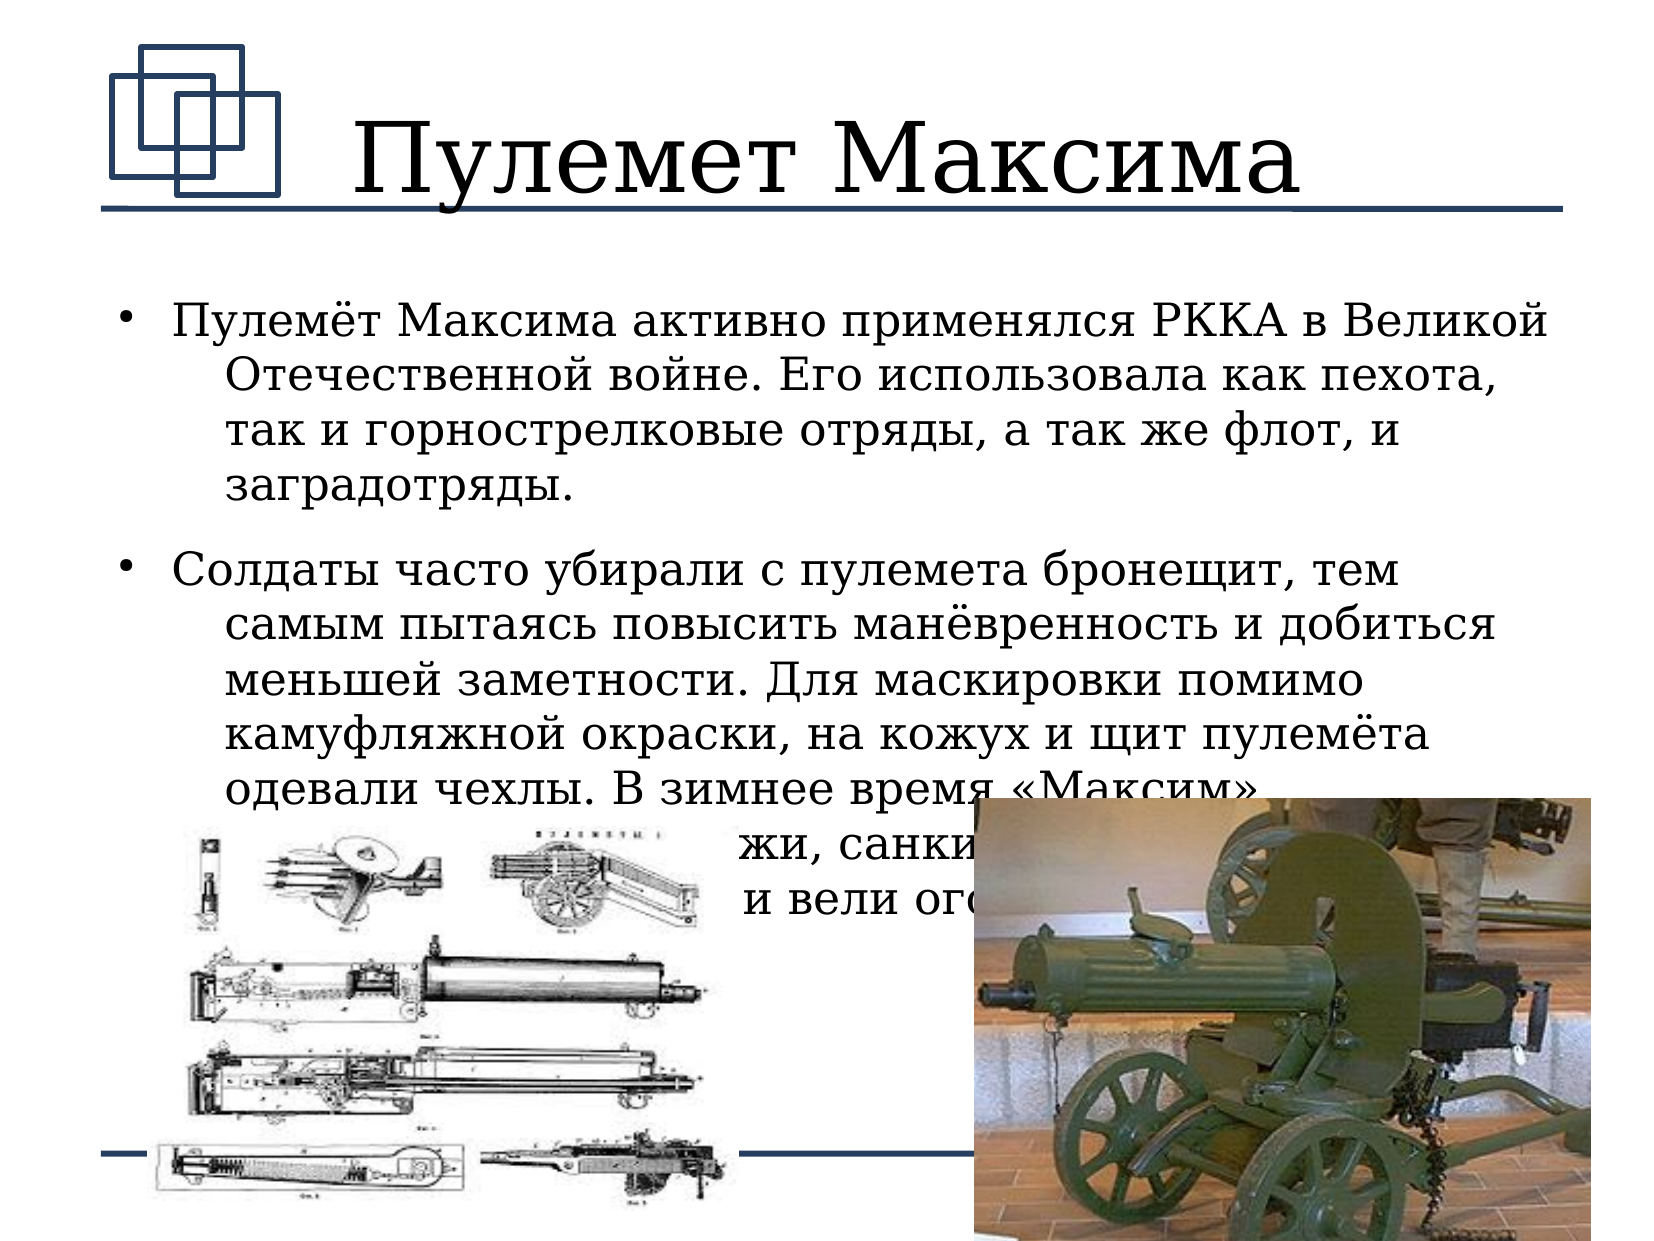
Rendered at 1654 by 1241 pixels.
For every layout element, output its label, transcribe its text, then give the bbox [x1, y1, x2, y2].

title Пулемет Максима [82, 49, 1571, 257]
list Пулемёт Максима активно применялся РККА в Великой Отечественной войне. Его использовала как пехота, так и горнострелковые отряды, а так же флот, и заградотряды. Солдаты часто убирали с пулемета бронещит, тем самым пытаясь повысить манёвренность и добиться меньшей заметности. Для маскировки помимо камуфляжной окраски, на кожух и щит пулемёта одевали чехлы. В зимнее время «Максим» устанавливали на лыжи, санки или на лодку-волокушу, с которых и вели огонь. [82, 290, 1571, 1109]
picture [974, 798, 1591, 1241]
picture [147, 826, 739, 1211]
